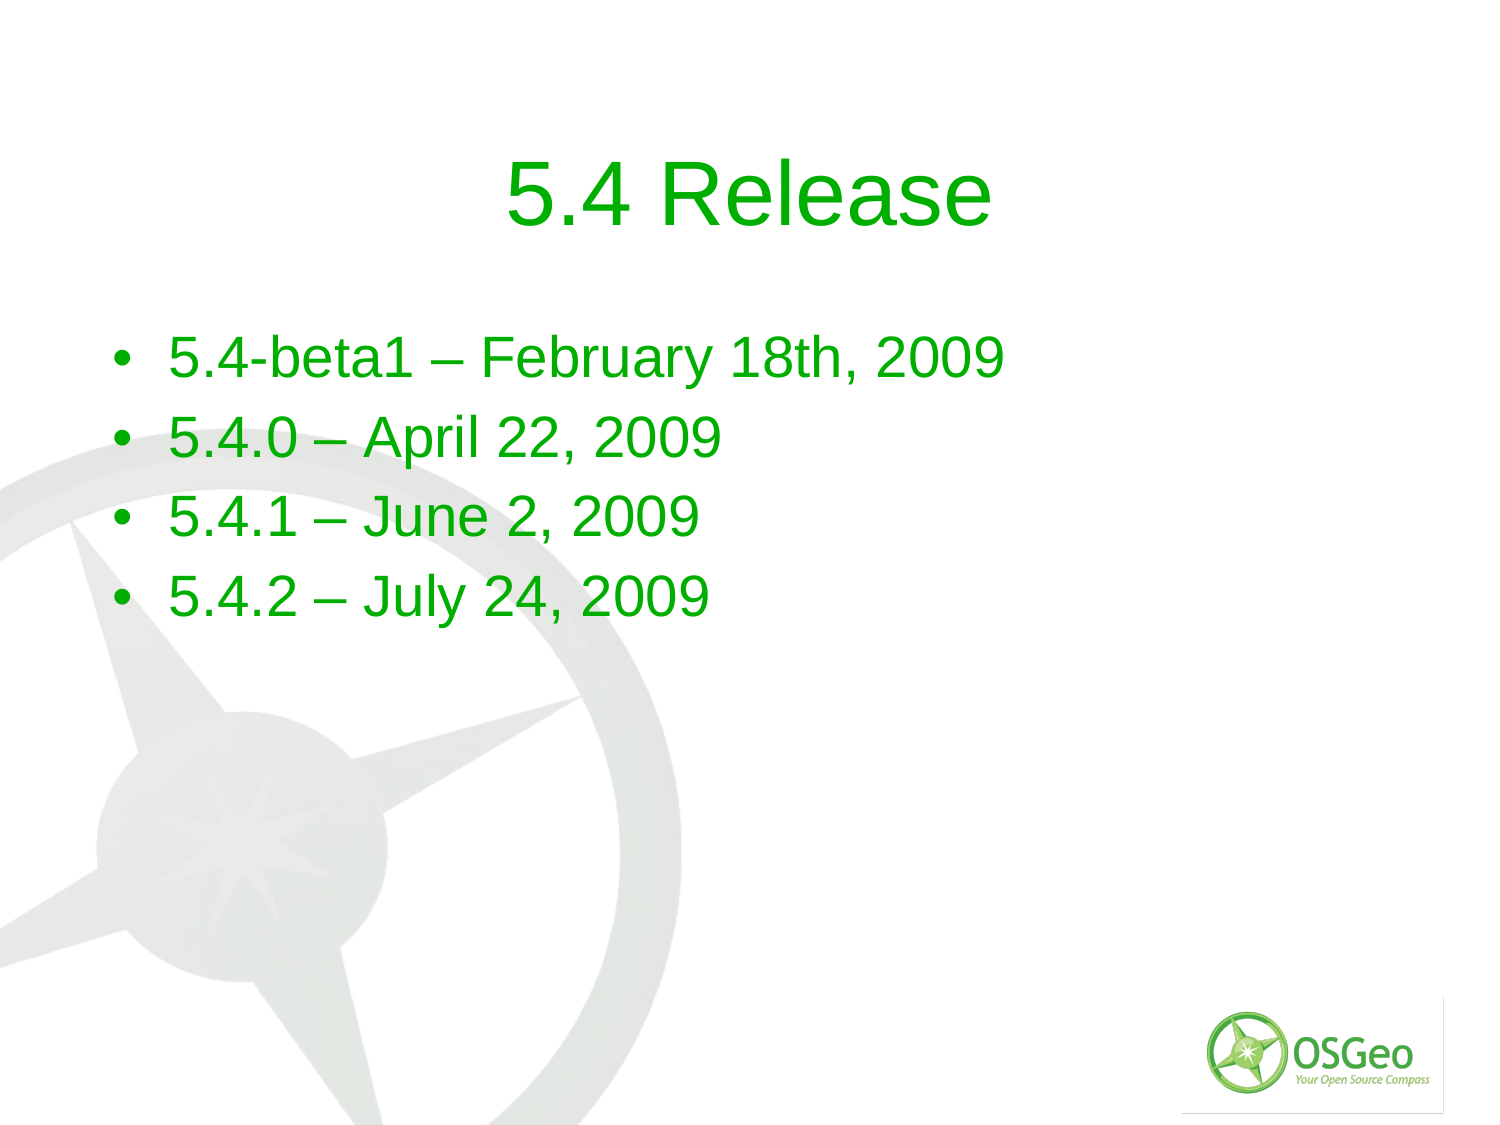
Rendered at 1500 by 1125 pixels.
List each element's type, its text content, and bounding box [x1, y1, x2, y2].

title 5.4 Release [112, 83, 1388, 305]
picture [0, 413, 739, 1125]
list 5.4-beta1 – February 18th, 2009 5.4.0 – April 22, 2009 5.4.1 – June 2, 2009 5.4.2 – July 24, 2009 [112, 324, 1388, 986]
picture [1181, 996, 1444, 1114]
